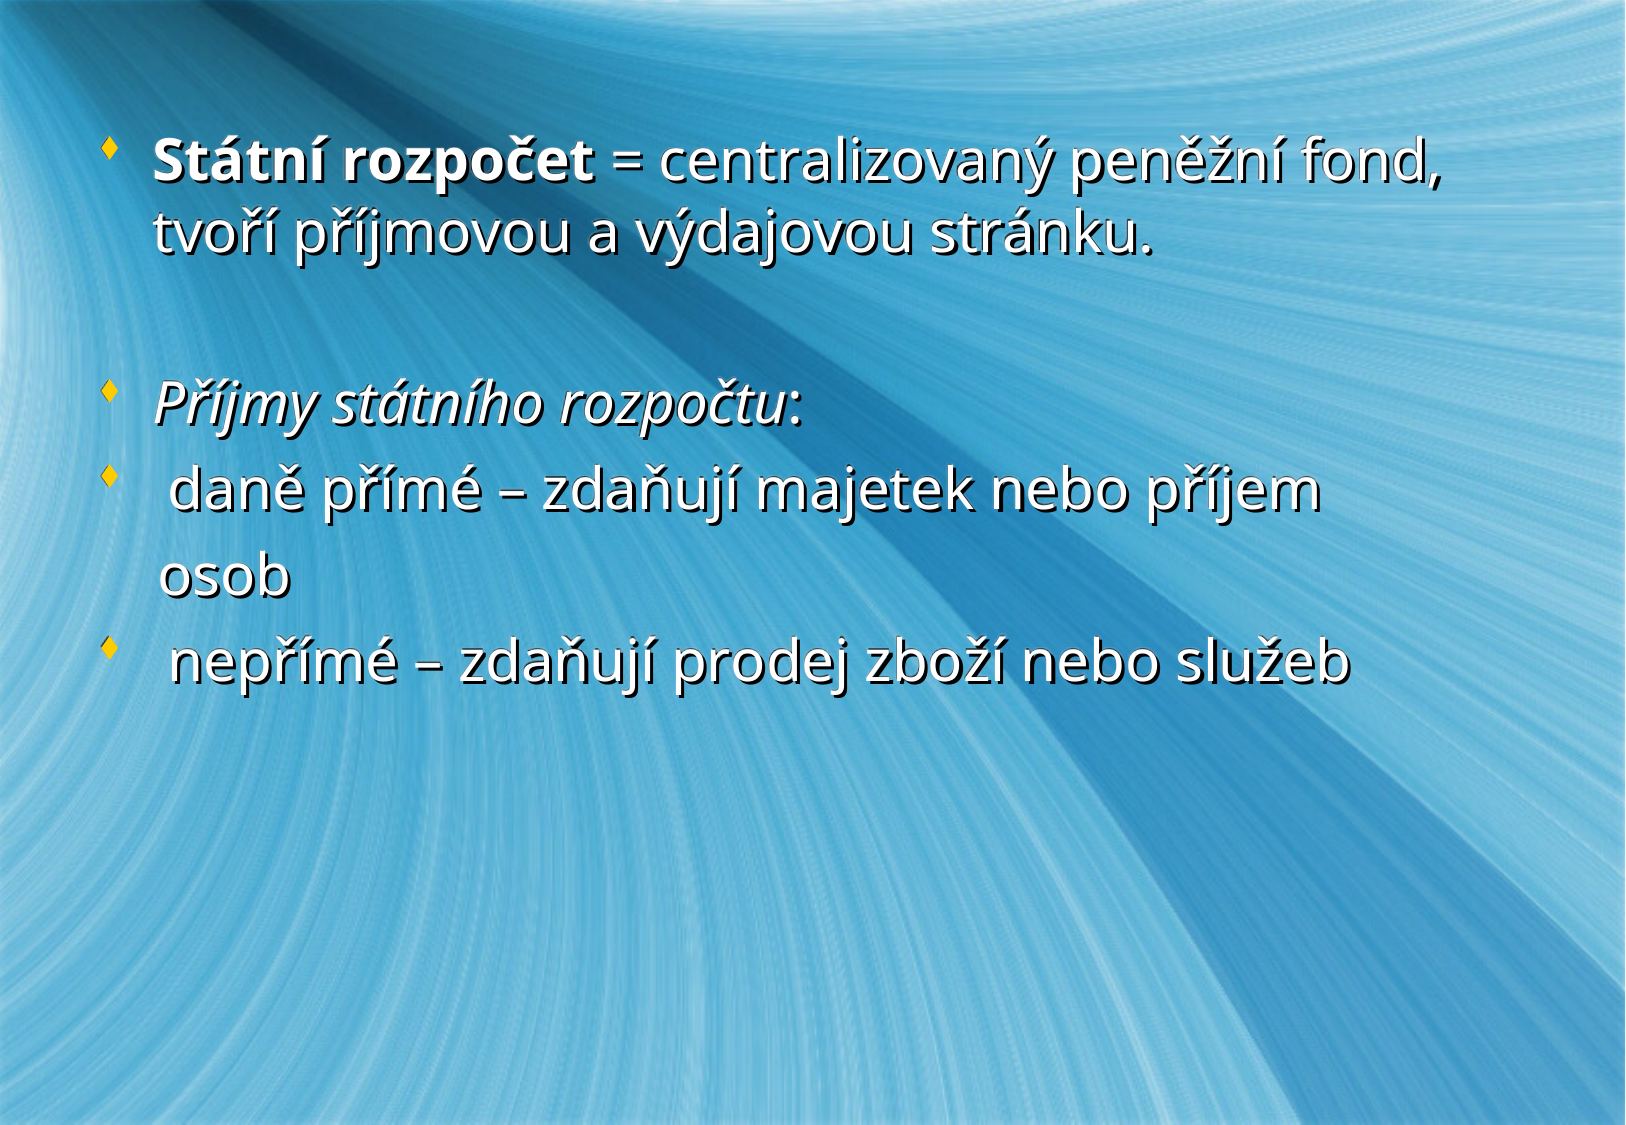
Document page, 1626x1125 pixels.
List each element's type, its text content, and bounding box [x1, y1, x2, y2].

list Státní rozpočet = centralizovaný peněžní fond, tvoří příjmovou a výdajovou stránku. Příjmy státního rozpočtu: daně přímé – zdaňují majetek nebo příjem osob nepřímé – zdaňují prodej zboží nebo služeb [81, 79, 1544, 1040]
picture [0, 0, 1626, 1125]
